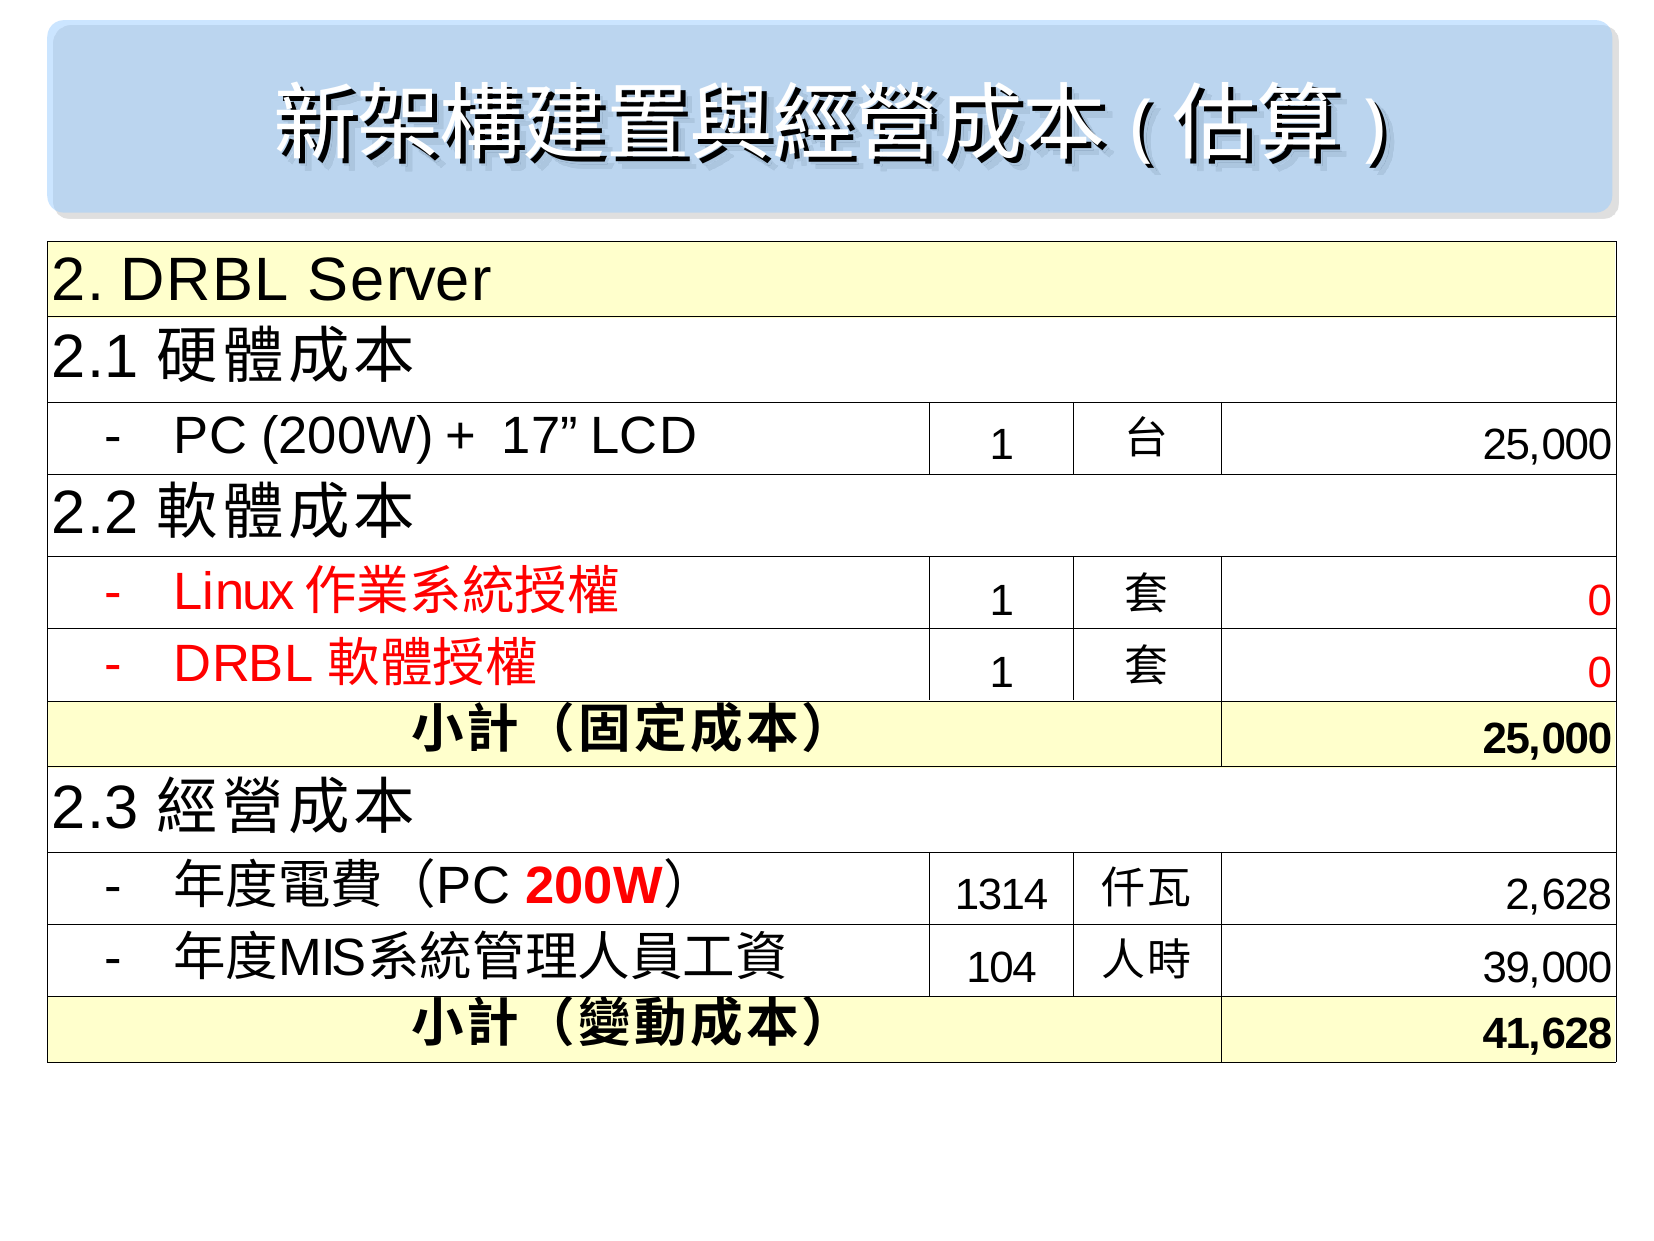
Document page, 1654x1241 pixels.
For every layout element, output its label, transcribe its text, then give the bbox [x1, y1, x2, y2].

chart [47, 241, 1620, 1067]
text_box 新架構建置與經營成本(估算) [47, 20, 1613, 213]
